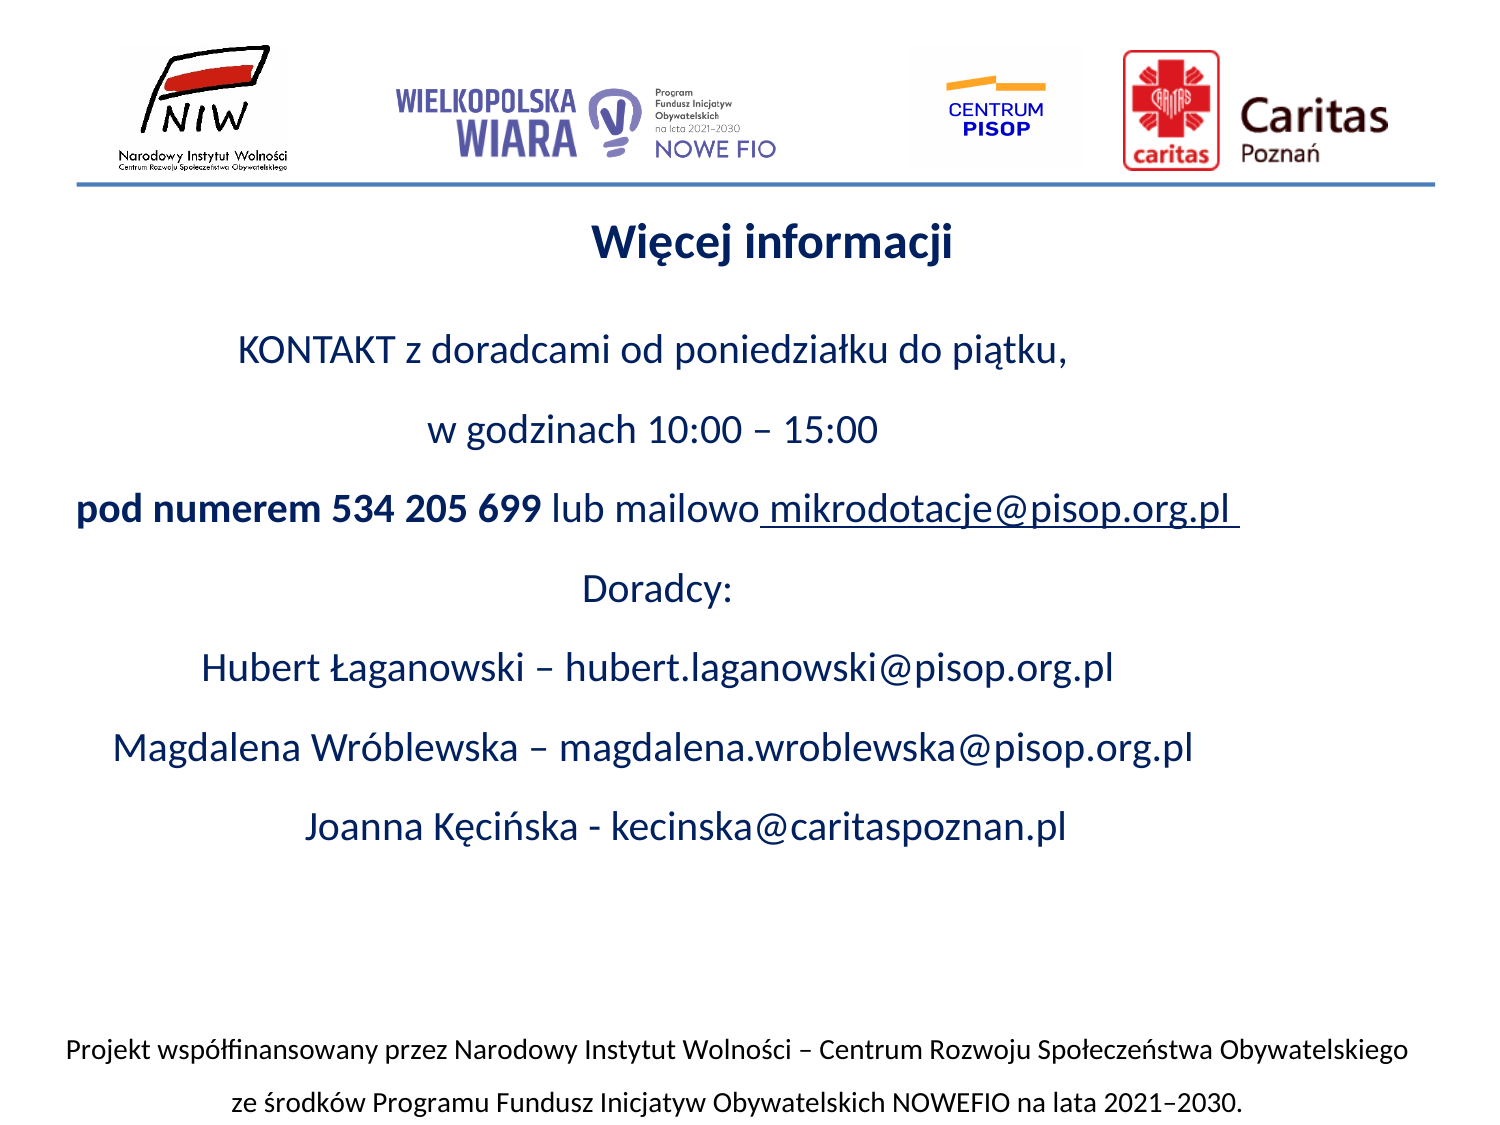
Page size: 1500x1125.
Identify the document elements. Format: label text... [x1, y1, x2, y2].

title Więcej informacji [98, 201, 1448, 294]
list KONTAKT z doradcami od poniedziałku do piątku, w godzinach 10:00 – 15:00 pod numerem 534 205 699 lub mailowo mikrodotacje@pisop.org.pl Doradcy: Hubert Łaganowski – hubert.laganowski@pisop.org.pl Magdalena Wróblewska – magdalena.wroblewska@pisop.org.pl Joanna Kęcińska - kecinska@caritaspoznan.pl [75, 247, 1425, 966]
